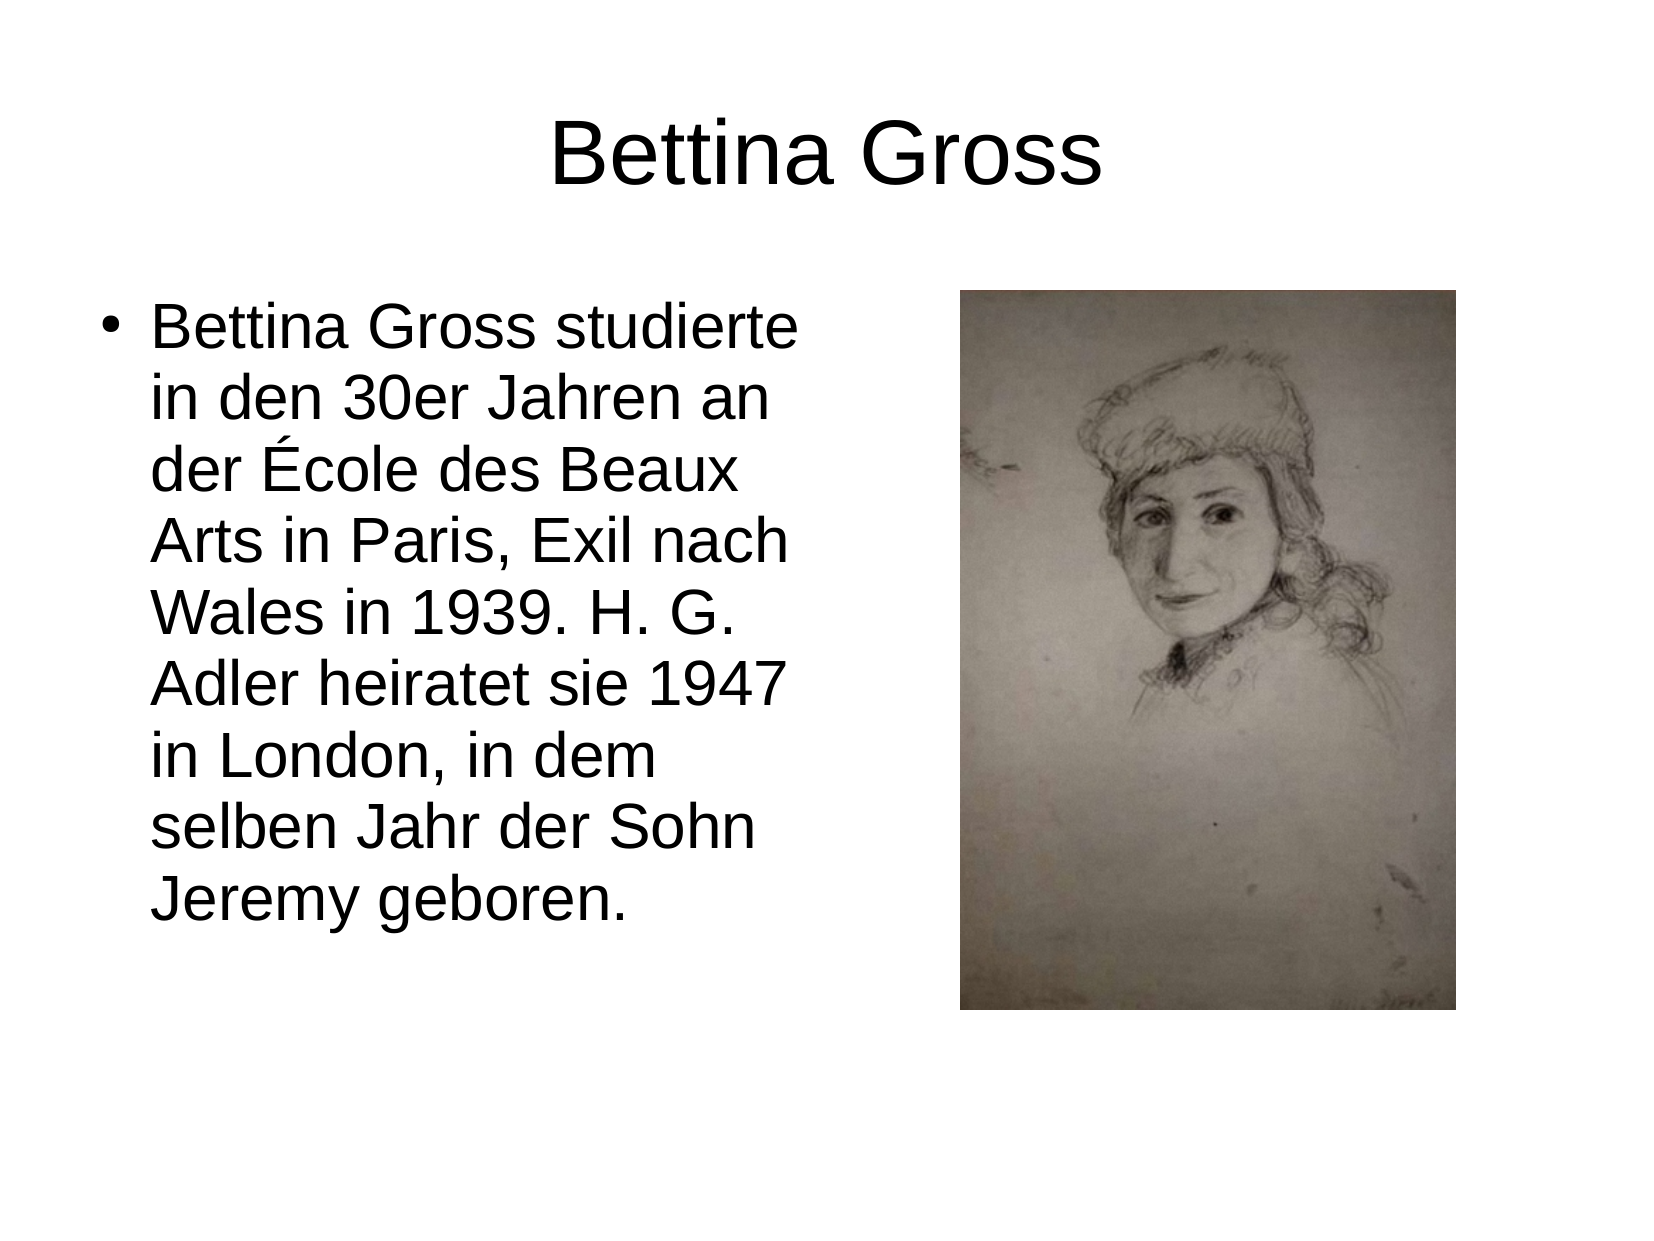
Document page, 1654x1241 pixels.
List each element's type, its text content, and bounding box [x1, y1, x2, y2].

picture [960, 290, 1456, 1010]
list Bettina Gross studierte in den 30er Jahren an der École des Beaux Arts in Paris, Exil nach Wales in 1939. H. G. Adler heiratet sie 1947 in London, in dem selben Jahr der Sohn Jeremy geboren. [82, 290, 809, 1010]
title Bettina Gross [82, 49, 1571, 257]
